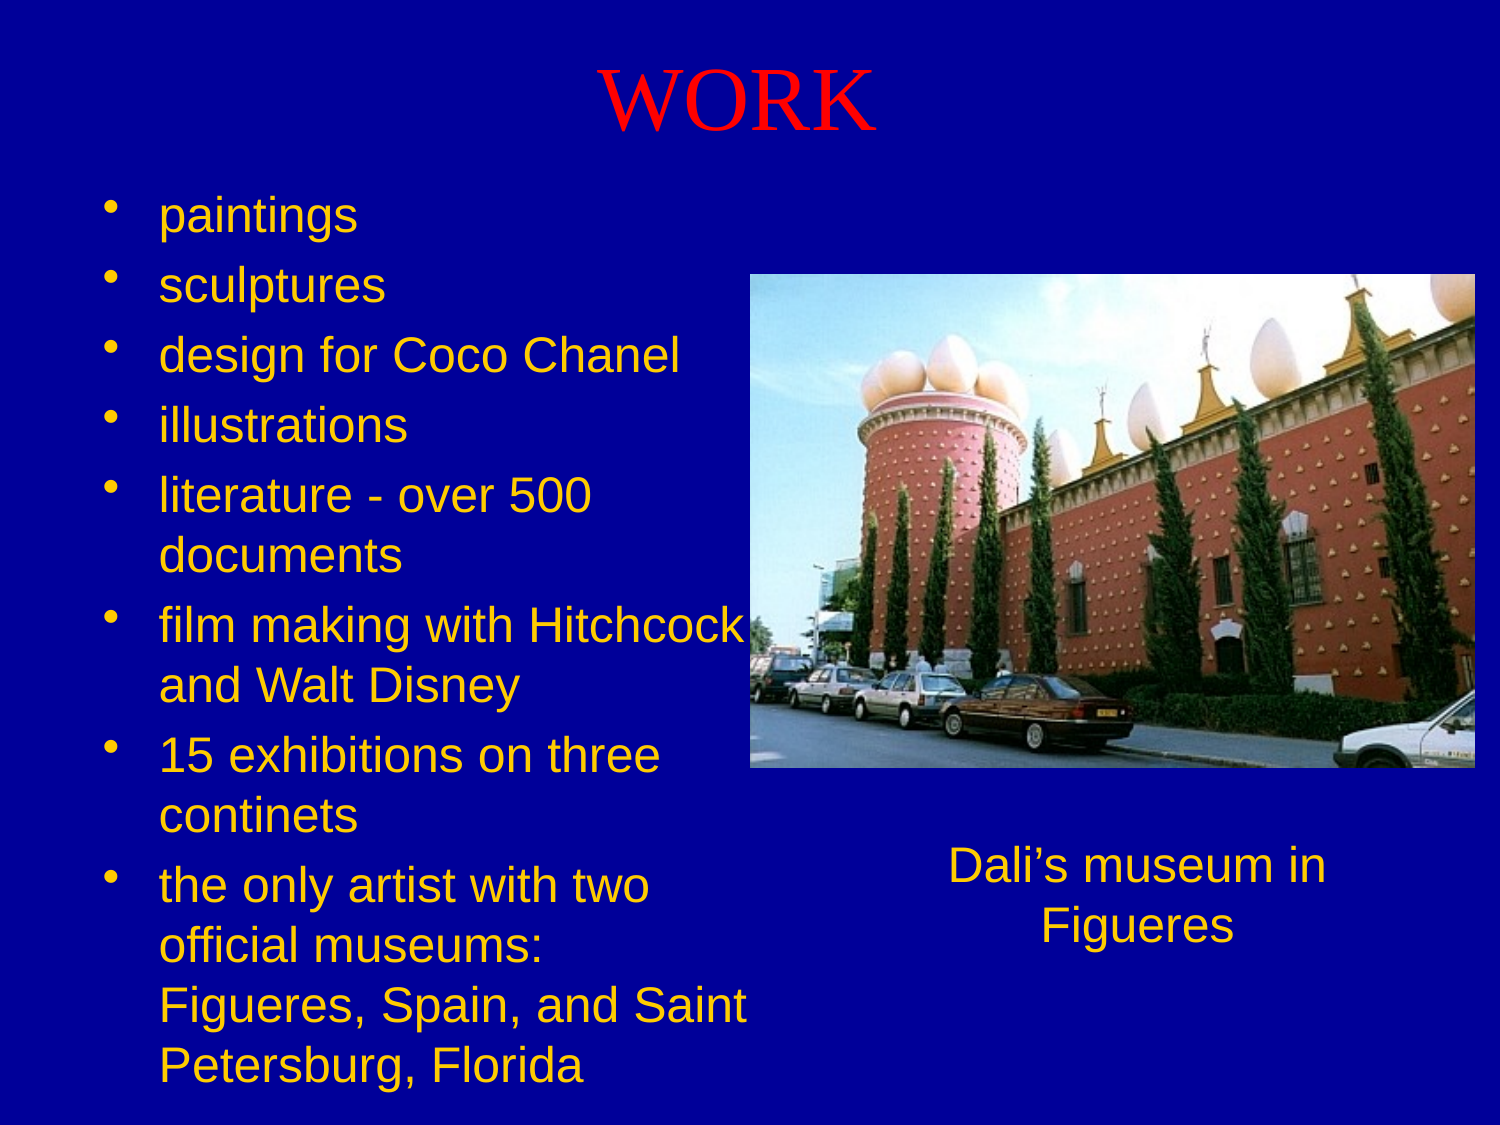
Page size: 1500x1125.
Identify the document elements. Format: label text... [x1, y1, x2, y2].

list paintings sculptures design for Coco Chanel illustrations literature - over 500 documents film making with Hitchcock and Walt Disney 15 exhibitions on three continets the only artist with two official museums: Figueres, Spain, and Saint Petersburg, Florida [87, 174, 775, 1063]
picture [750, 274, 1475, 768]
text_box Dali’s museum in Figueres [862, 824, 1413, 960]
title WORK [99, 0, 1375, 188]
